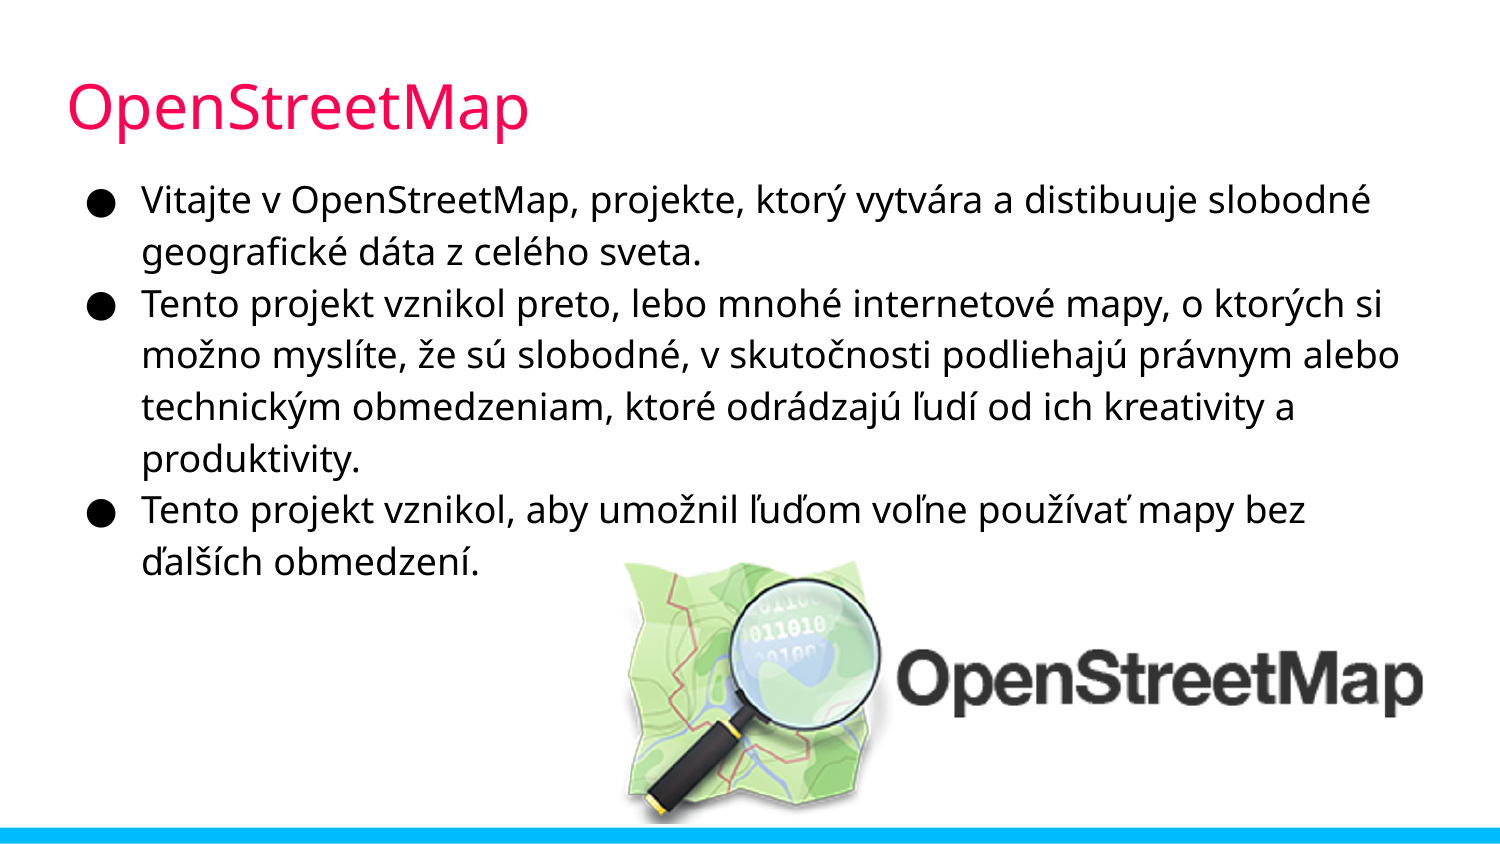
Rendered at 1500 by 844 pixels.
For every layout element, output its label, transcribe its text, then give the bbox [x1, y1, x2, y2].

title OpenStreetMap [51, 51, 1449, 154]
list Vitajte v OpenStreetMap, projekte, ktorý vytvára a distibuuje slobodné geografické dáta z celého sveta. Tento projekt vznikol preto, lebo mnohé internetové mapy, o ktorých si možno myslíte, že sú slobodné, v skutočnosti podliehajú právnym alebo technickým obmedzeniam, ktoré odrádzajú ľudí od ich kreativity a produktivity. Tento projekt vznikol, aby umožnil ľuďom voľne používať mapy bez ďalších obmedzení. [51, 154, 1449, 705]
picture [602, 543, 1443, 824]
